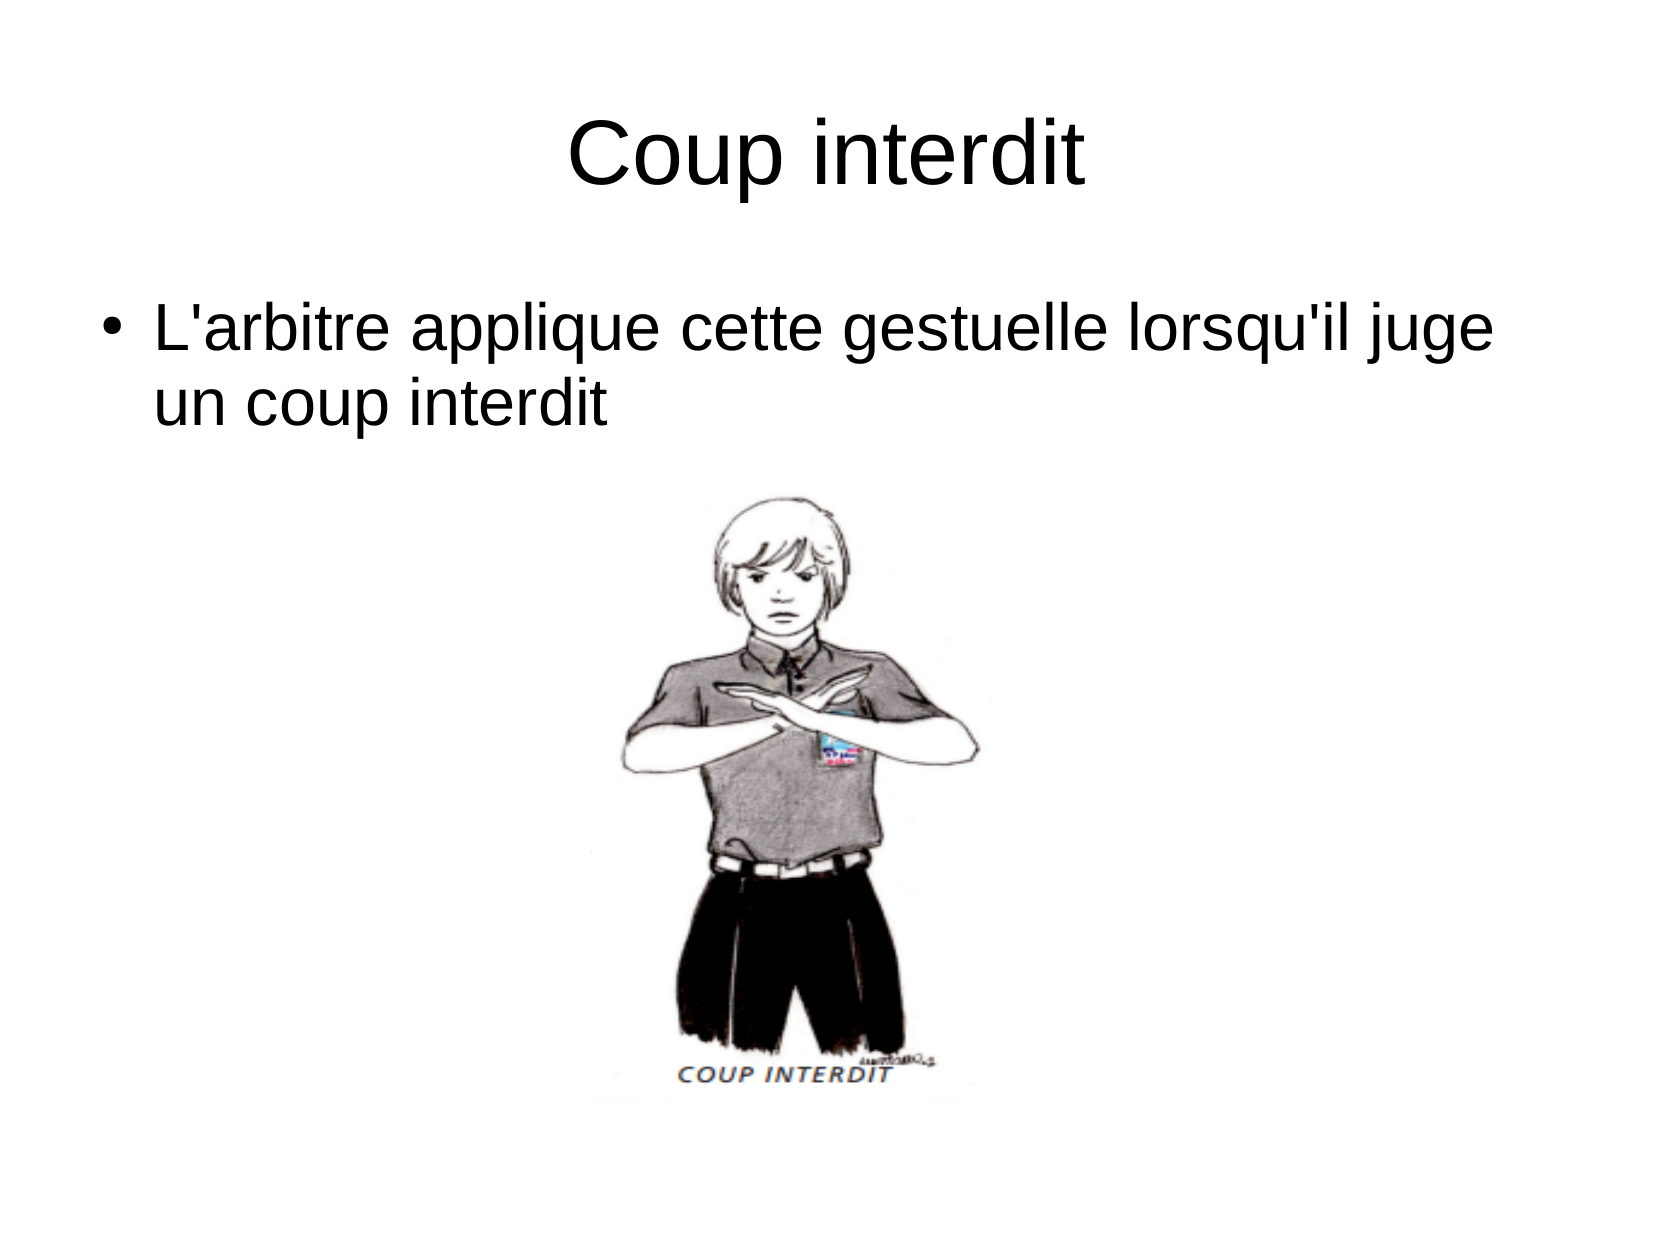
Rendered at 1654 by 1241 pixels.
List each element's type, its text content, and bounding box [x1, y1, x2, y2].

list L'arbitre applique cette gestuelle lorsqu'il juge un coup interdit [82, 290, 1571, 1109]
title Coup interdit [82, 49, 1571, 257]
picture [590, 484, 993, 1104]
